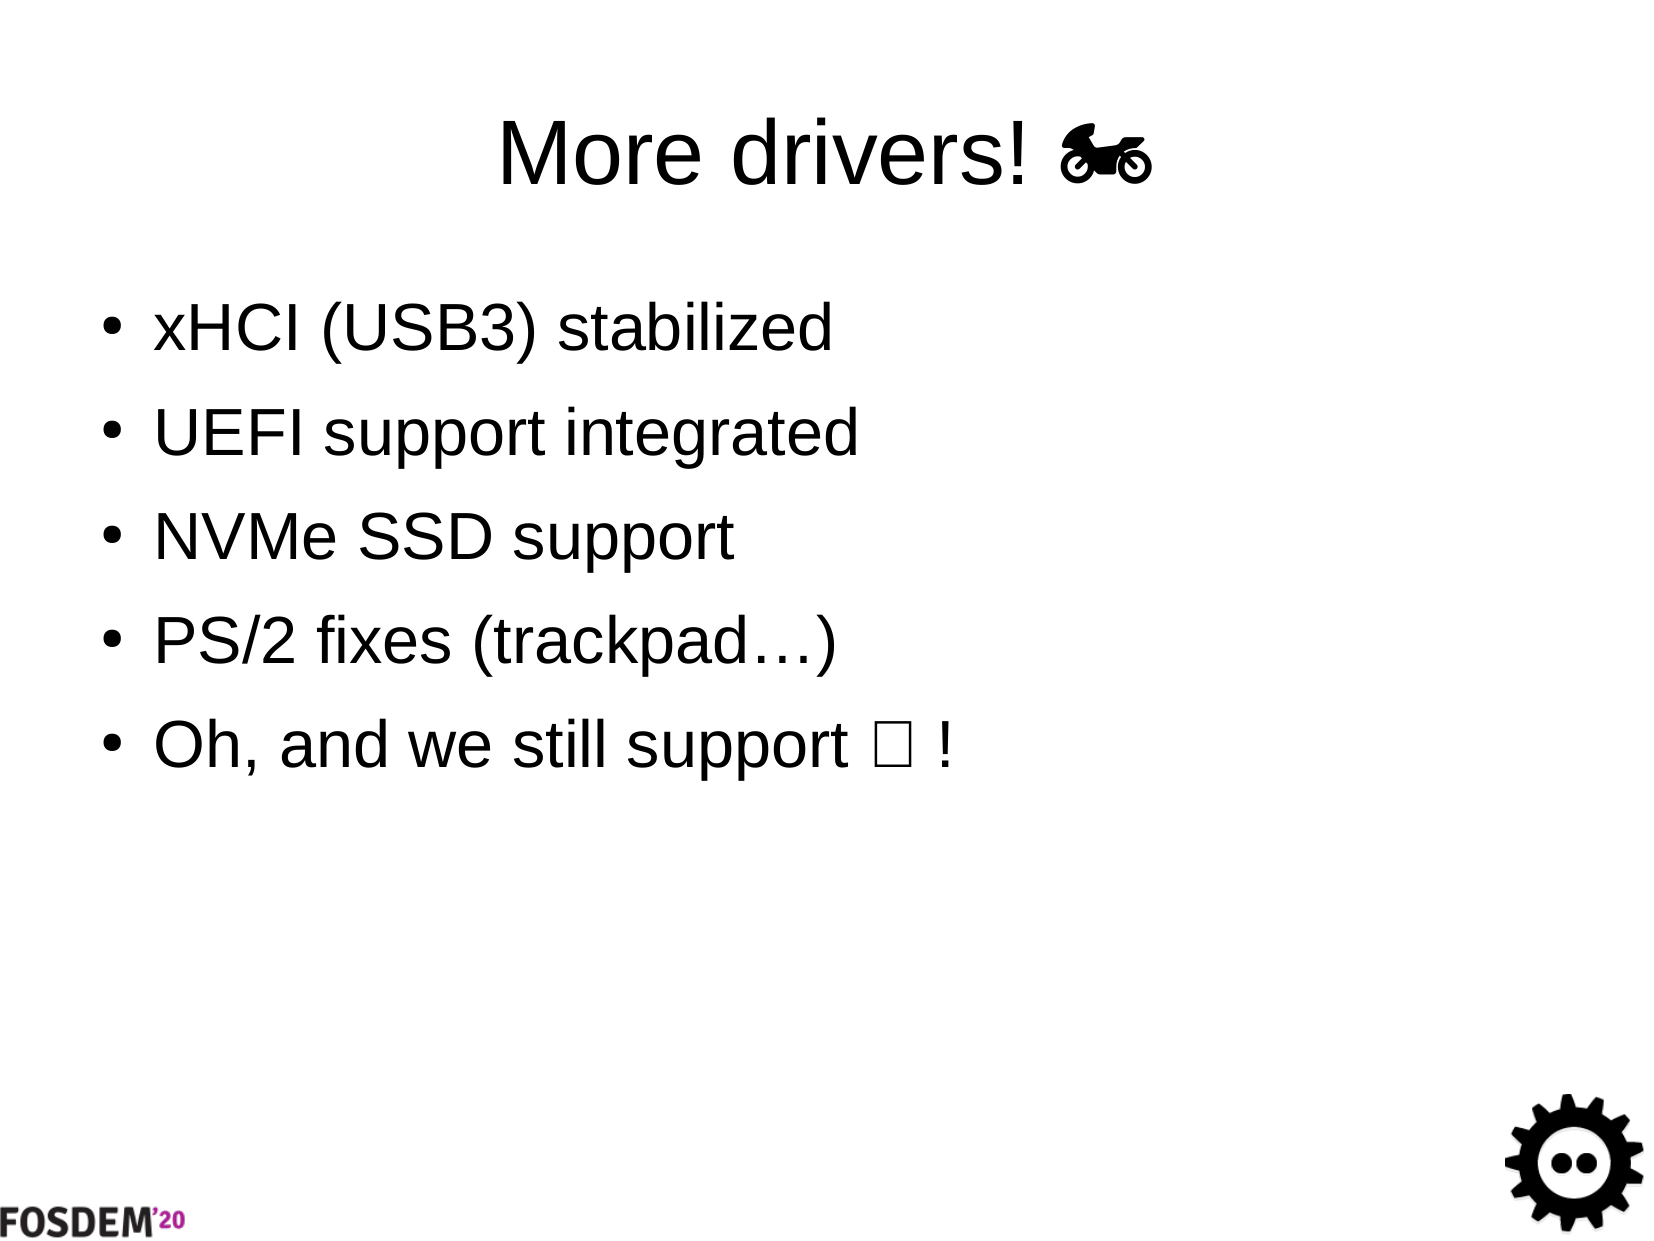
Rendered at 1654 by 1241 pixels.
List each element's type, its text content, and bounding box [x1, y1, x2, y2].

list xHCI (USB3) stabilized UEFI support integrated NVMe SSD support PS/2 fixes (trackpad…) Oh, and we still support 💾 ! [82, 290, 1571, 1010]
picture [0, 1202, 188, 1241]
title More drivers! 🏍 [82, 49, 1571, 257]
picture [1505, 1094, 1648, 1235]
